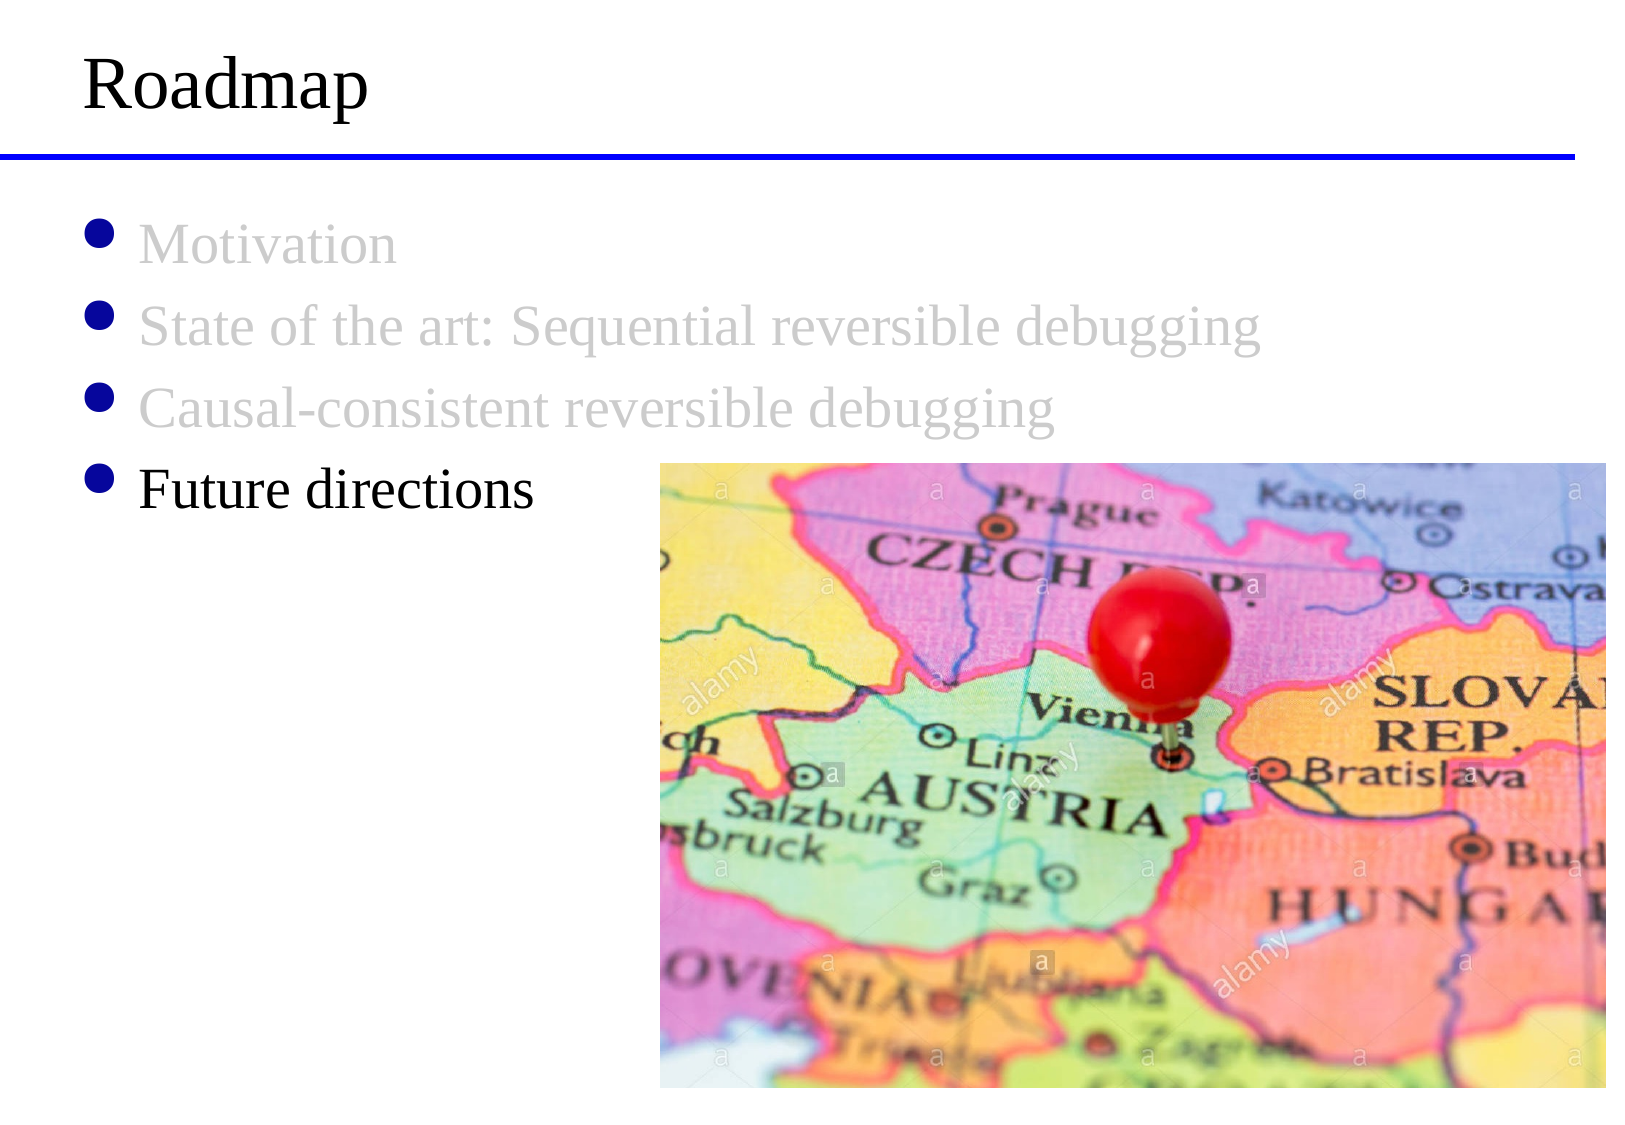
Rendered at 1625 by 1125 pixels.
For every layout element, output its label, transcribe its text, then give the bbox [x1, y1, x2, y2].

picture [660, 463, 1606, 1088]
title Roadmap [67, 27, 1544, 131]
list Motivation State of the art: Sequential reversible debugging Causal-consistent reversible debugging Future directions [67, 198, 1478, 1061]
